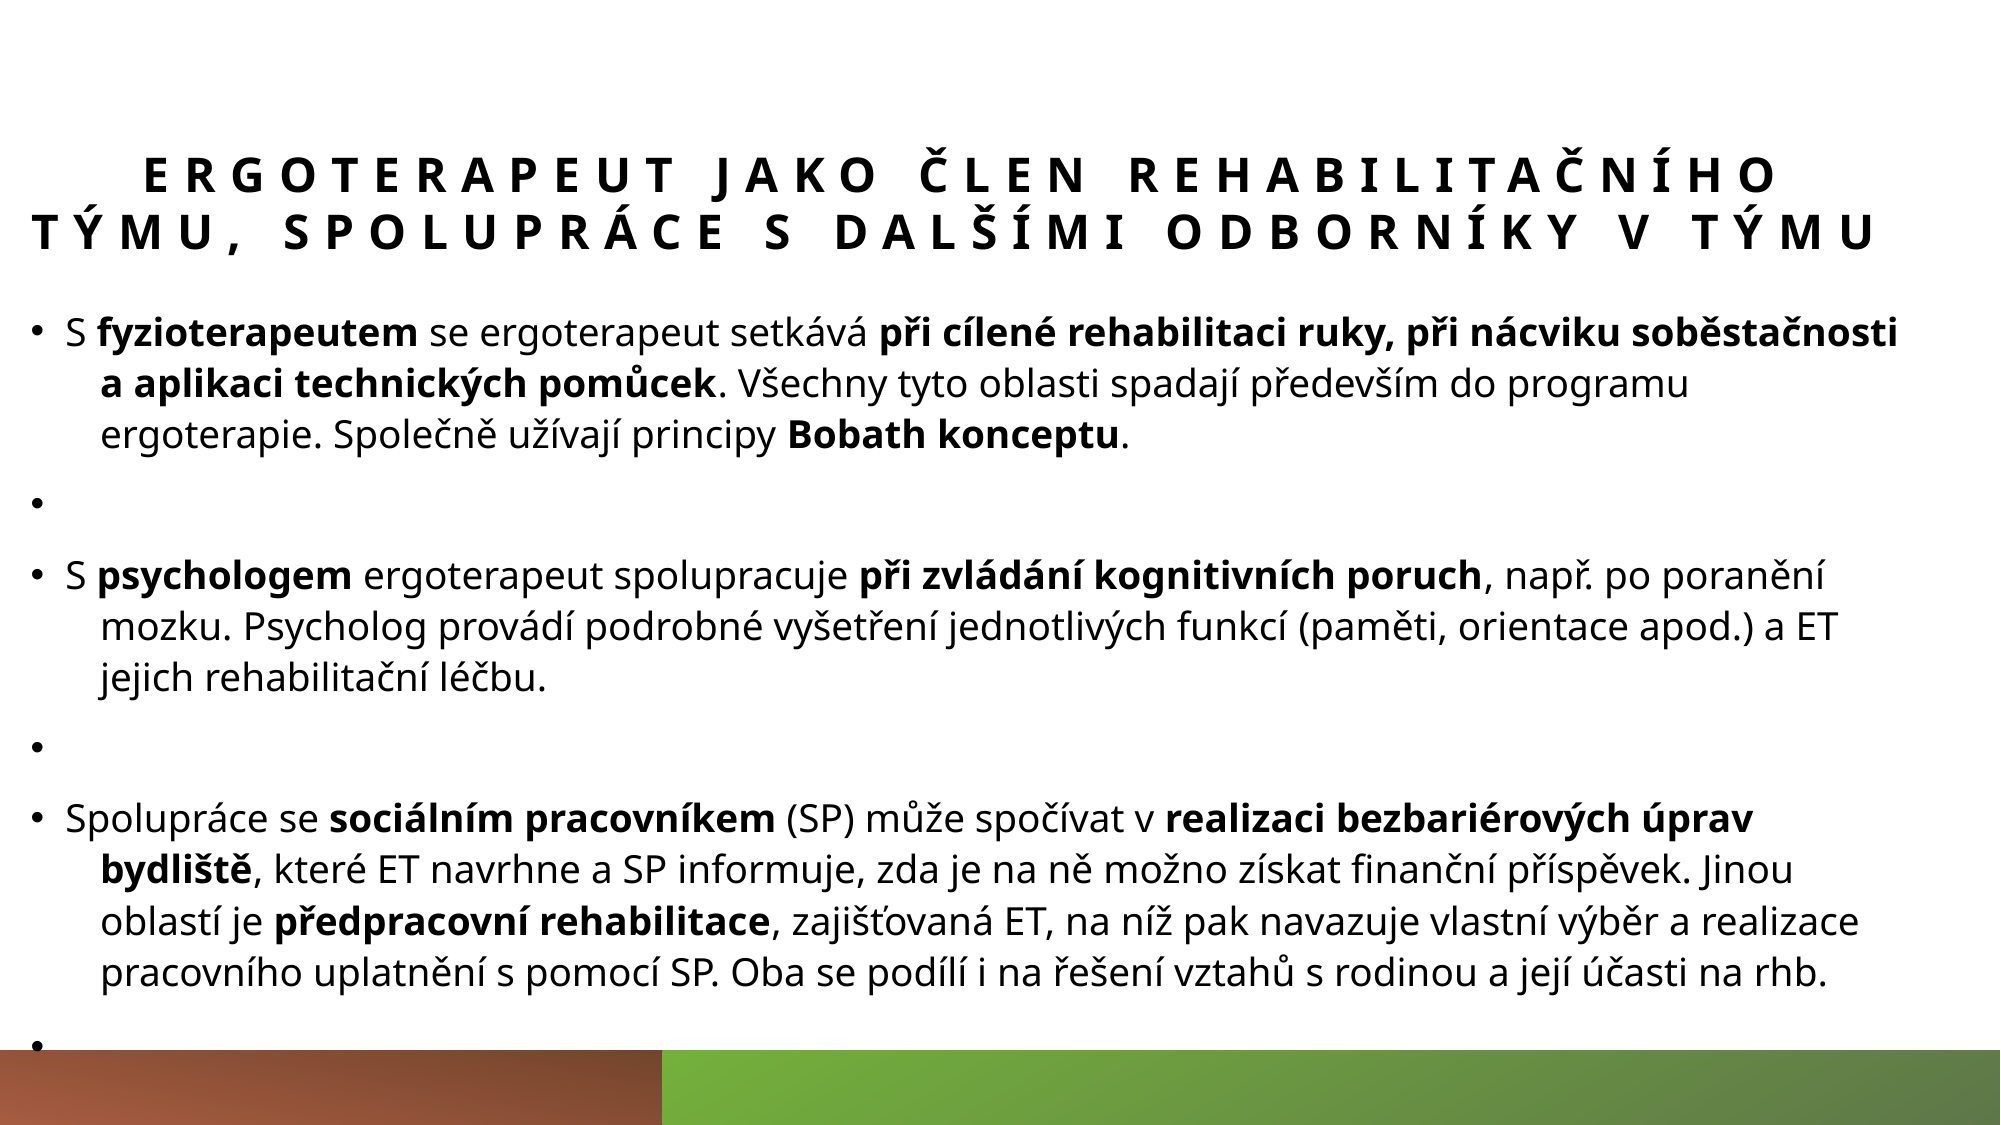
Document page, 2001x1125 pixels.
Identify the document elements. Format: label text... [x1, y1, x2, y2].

title ERGOTERAPEUT JAKO ČLEN REHABILITAČNÍHO TÝMU, SPOLUPRÁCE S DALŠÍMI ODBORNÍKY V TÝMU [30, 128, 1906, 260]
list S fyzioterapeutem se ergoterapeut setkává při cílené rehabilitaci ruky, při nácviku soběstačnosti a aplikaci technických pomůcek. Všechny tyto oblasti spadají především do programu ergoterapie. Společně užívají principy Bobath konceptu. S psychologem ergoterapeut spolupracuje při zvládání kognitivních poruch, např. po poranění mozku. Psycholog provádí podrobné vyšetření jednotlivých funkcí (paměti, orientace apod.) a ET jejich rehabilitační léčbu. Spolupráce se sociálním pracovníkem (SP) může spočívat v realizaci bezbariérových úprav bydliště, které ET navrhne a SP informuje, zda je na ně možno získat finanční příspěvek. Jinou oblastí je předpracovní rehabilitace, zajišťovaná ET, na níž pak navazuje vlastní výběr a realizace pracovního uplatnění s pomocí SP. Oba se podílí i na řešení vztahů s rodinou a její účasti na rhb. [30, 302, 1906, 996]
